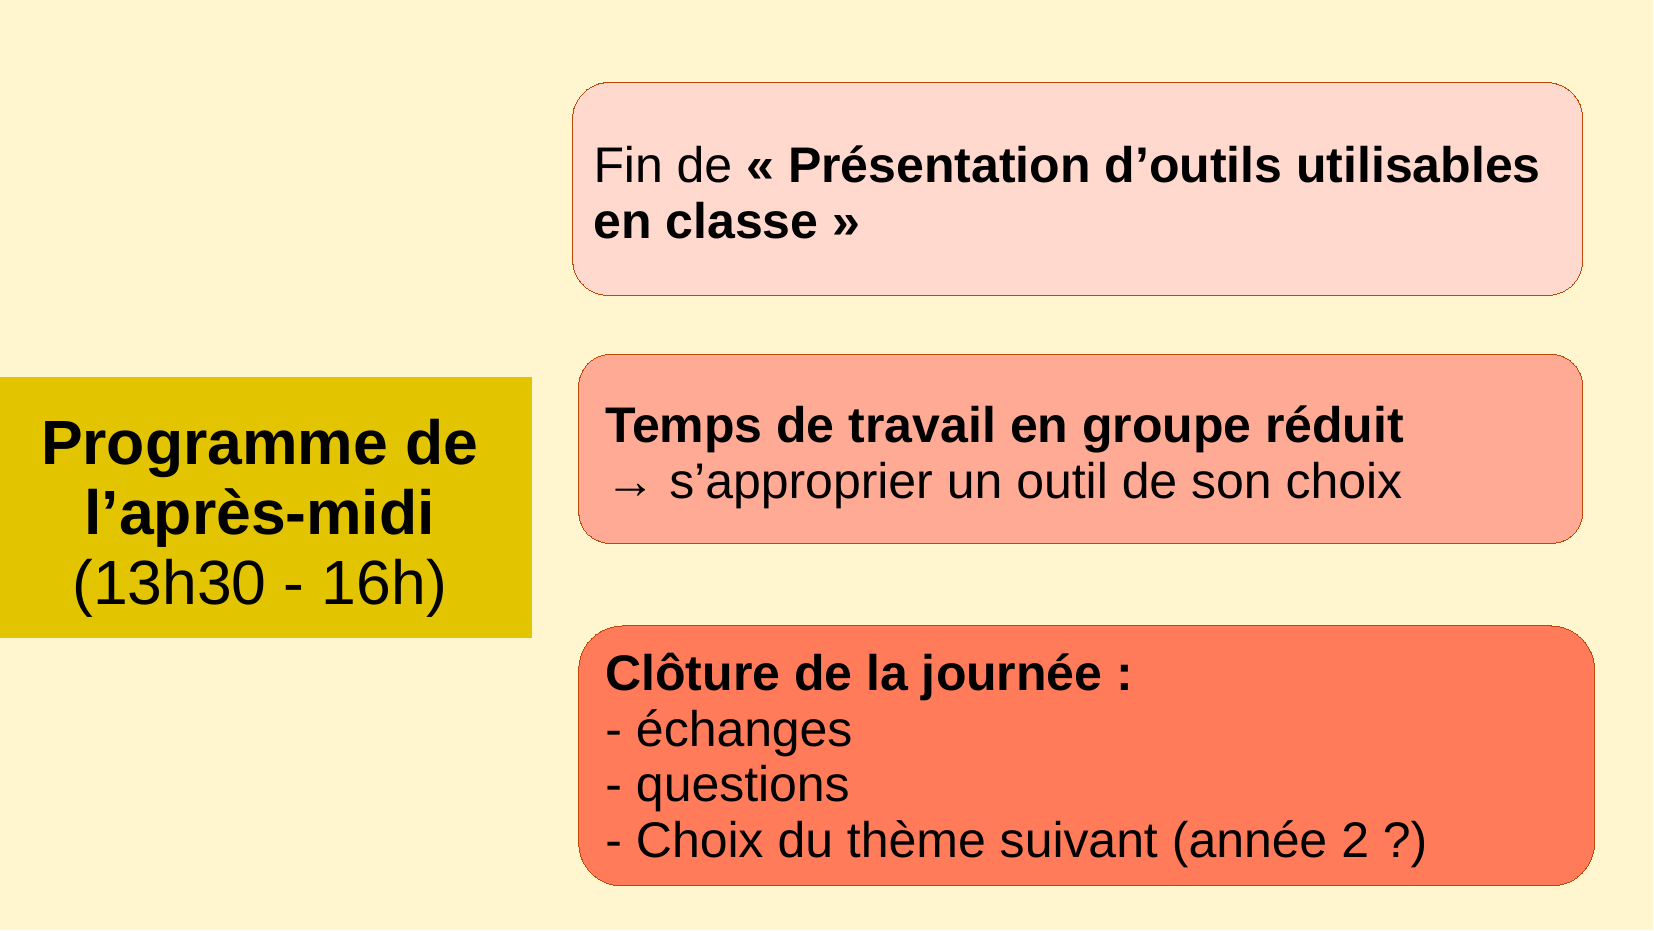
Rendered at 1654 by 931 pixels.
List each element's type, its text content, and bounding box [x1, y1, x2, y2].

text_box [572, 82, 1583, 279]
text_box Temps de travail en groupe réduit → s’approprier un outil de son choix [590, 389, 1512, 572]
text_box [578, 354, 1583, 544]
text_box Clôture de la journée : - échanges - questions - Choix du thème suivant (année 2 ?) [590, 637, 1512, 931]
text_box [593, 625, 1595, 886]
text_box Programme de l’après-midi (13h30 - 16h) [23, 400, 497, 625]
text_box [578, 640, 590, 872]
text_box [0, 377, 532, 638]
text_box [582, 284, 1574, 296]
text_box Fin de « Présentation d’outils utilisables en classe » [578, 129, 1583, 284]
